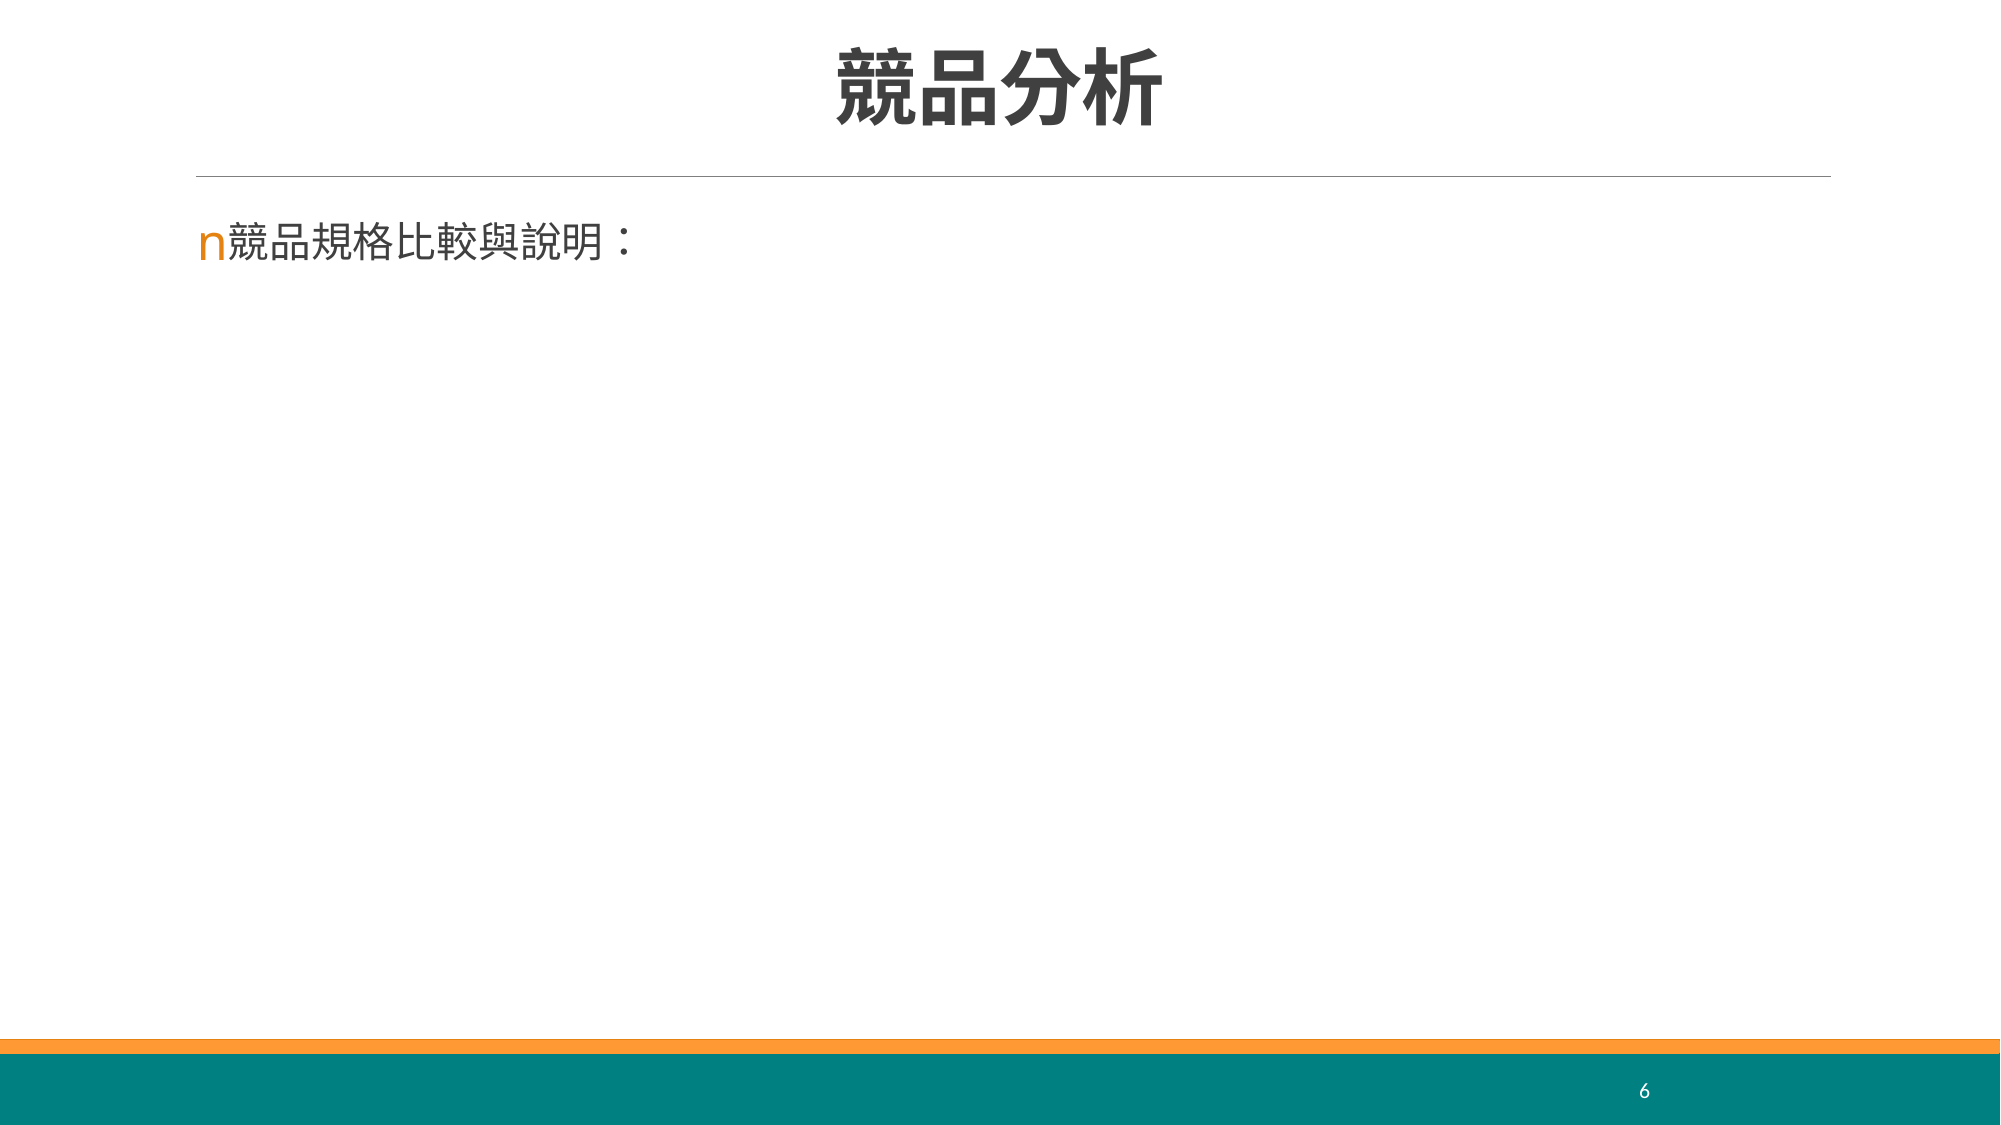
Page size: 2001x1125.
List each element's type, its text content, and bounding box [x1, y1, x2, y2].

text_box 競品分析 [381, 0, 1619, 144]
text_box <編號> [1624, 1059, 1840, 1120]
text_box 競品規格比較與說明： [196, 208, 1509, 999]
